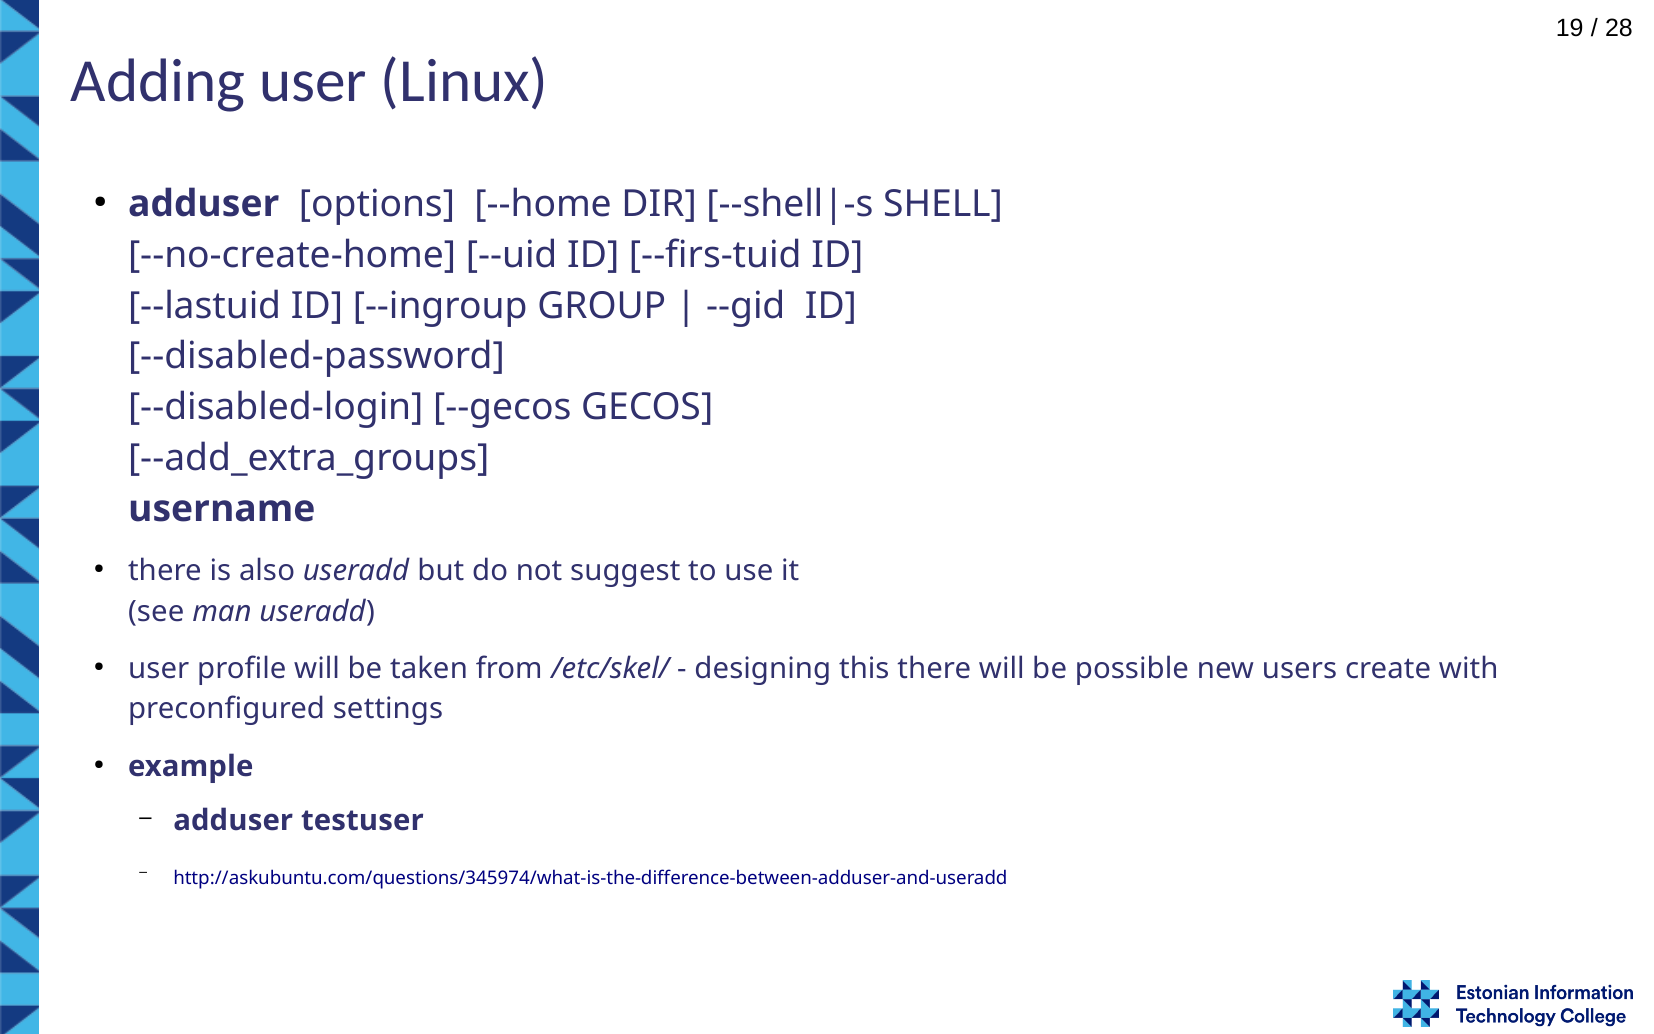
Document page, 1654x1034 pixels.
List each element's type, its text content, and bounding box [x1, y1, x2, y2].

picture [1393, 980, 1633, 1027]
title Adding user (Linux) [70, 41, 1630, 130]
list adduser [options] [--home DIR] [--shell|-s SHELL] [--no-create-home] [--uid ID] [--firs‐tuid ID] [--lastuid ID] [--ingroup GROUP | --gid ID] [--disabled-password] [--disabled-login] [--gecos GECOS] [--add_extra_groups] username there is also useradd but do not suggest to use it (see man useradd) user profile will be taken from /etc/skel/ - designing this there will be possible new users create with preconfigured settings example adduser testuser http://askubuntu.com/questions/345974/what-is-the-difference-between-adduser-and-useradd [82, 176, 1538, 895]
